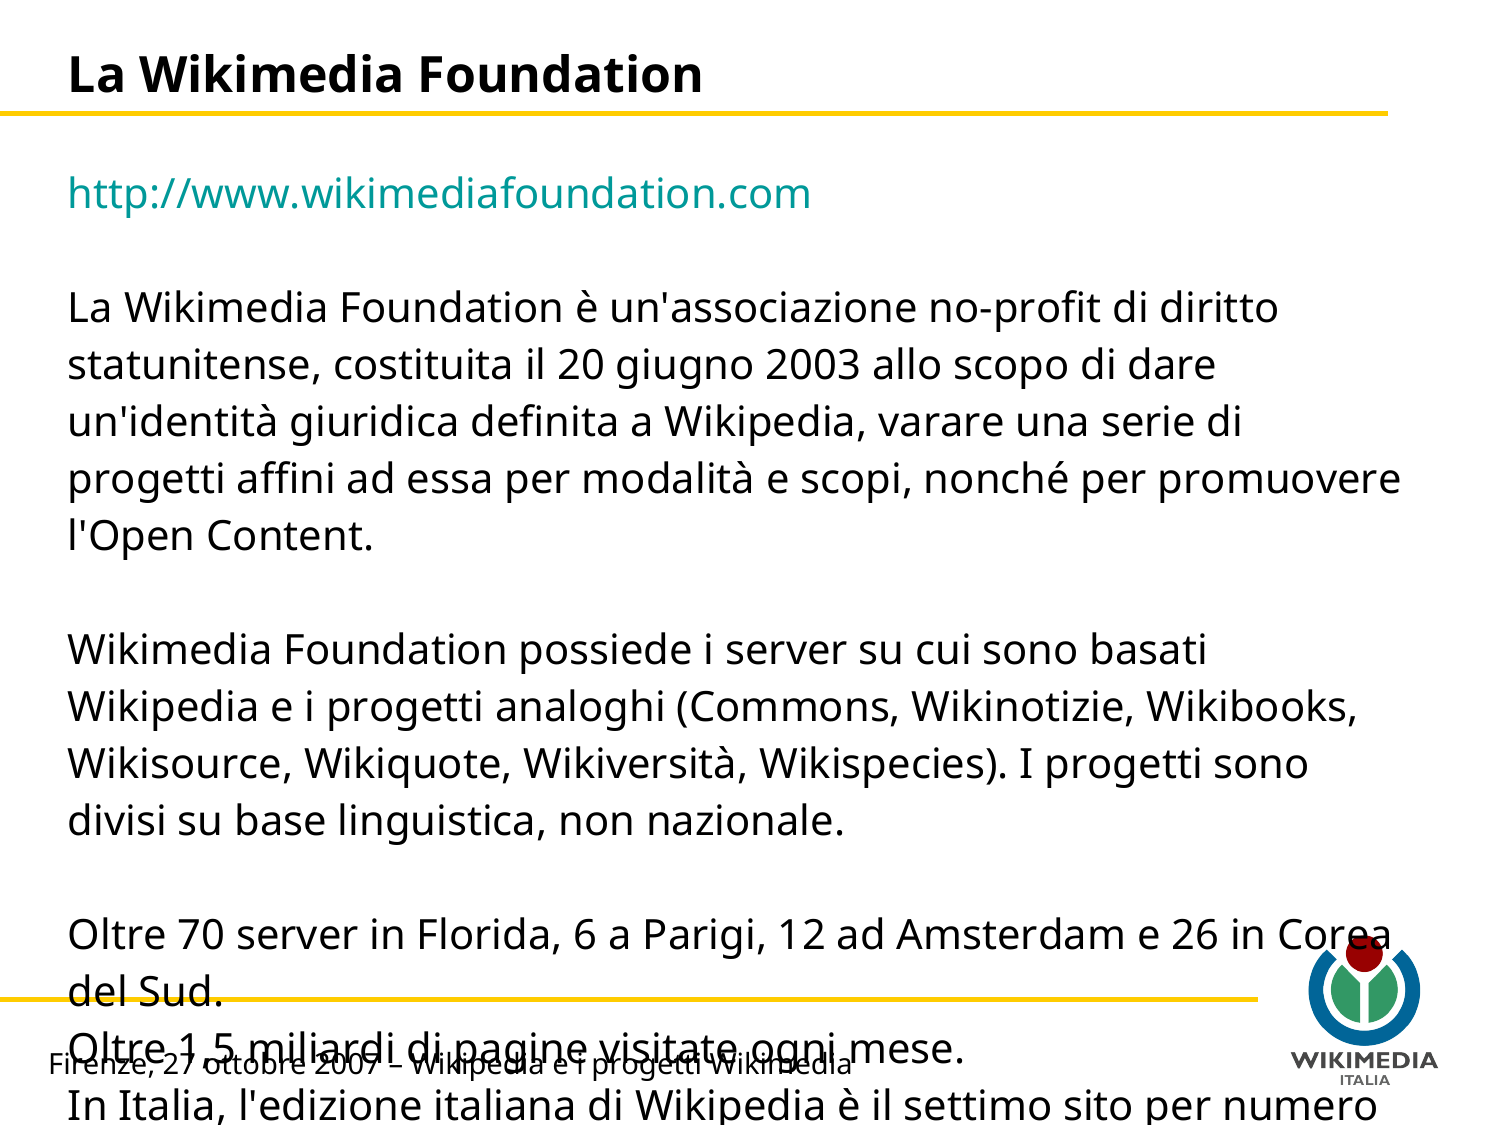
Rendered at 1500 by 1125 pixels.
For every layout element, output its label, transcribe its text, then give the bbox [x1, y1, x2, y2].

text_box La Wikimedia Foundation http://www.wikimediafoundation.com La Wikimedia Foundation è un'associazione no-profit di diritto statunitense, costituita il 20 giugno 2003 allo scopo di dare un'identità giuridica definita a Wikipedia, varare una serie di progetti affini ad essa per modalità e scopi, nonché per promuovere l'Open Content. Wikimedia Foundation possiede i server su cui sono basati Wikipedia e i progetti analoghi (Commons, Wikinotizie, Wikibooks, Wikisource, Wikiquote, Wikiversità, Wikispecies). I progetti sono divisi su base linguistica, non nazionale. Oltre 70 server in Florida, 6 a Parigi, 12 ad Amsterdam e 26 in Corea del Sud. Oltre 1,5 miliardi di pagine visitate ogni mese. In Italia, l'edizione italiana di Wikipedia è il settimo sito per numero di visitatori (fonte Nielsen, giugno 2007). [53, 30, 1424, 1125]
picture [1424, 928, 1449, 1096]
